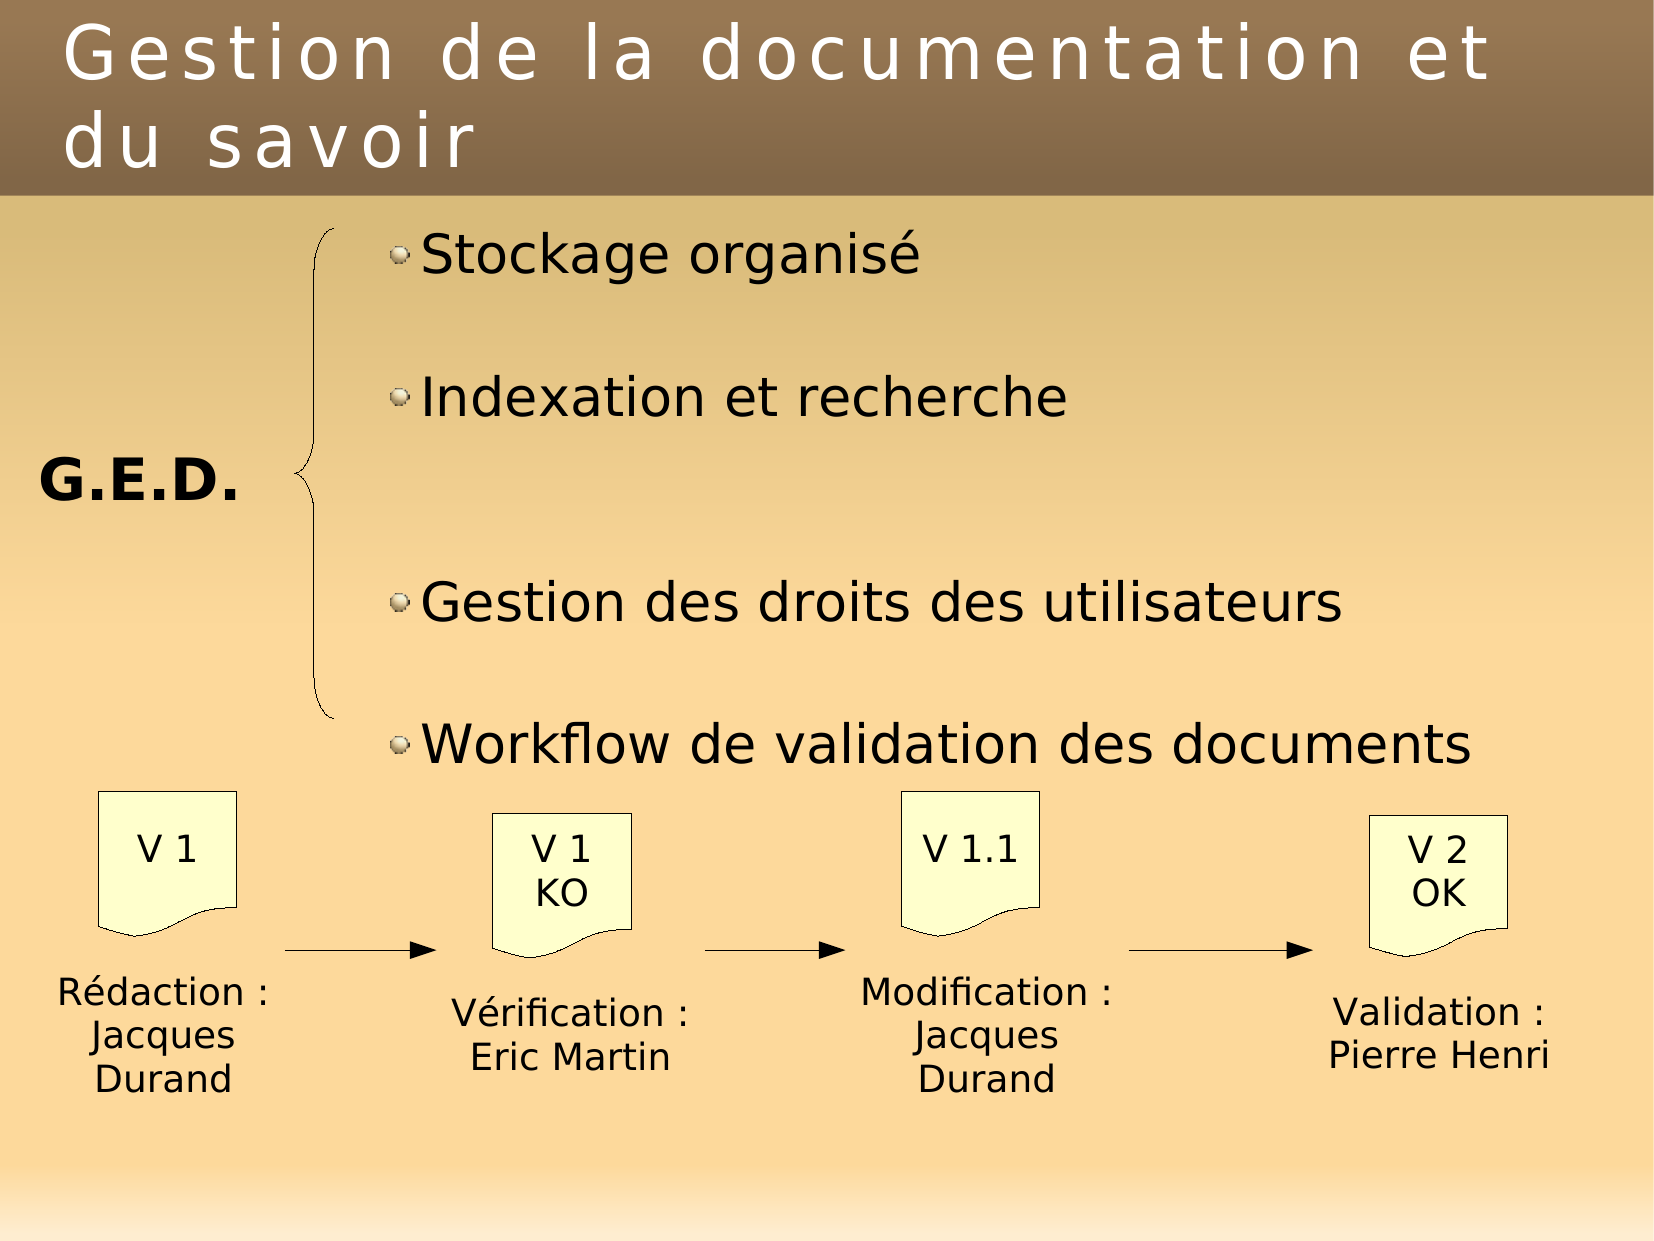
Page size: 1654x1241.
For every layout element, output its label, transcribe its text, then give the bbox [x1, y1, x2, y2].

text_box V 1 KO [492, 813, 632, 958]
text_box V 2 OK [1369, 815, 1508, 957]
title Gestion de la documentation et du savoir [62, 0, 1598, 234]
picture [0, 0, 1654, 1241]
text_box Gestion des droits des utilisateurs [375, 500, 1361, 597]
text_box Workflow de validation des documents [375, 642, 1490, 739]
text_box G.E.D. [24, 438, 277, 522]
text_box V 1 [98, 791, 237, 937]
text_box V 1.1 [901, 791, 1040, 937]
text_box Validation : Pierre Henri [1313, 982, 1566, 1085]
text_box Vérification : Eric Martin [436, 984, 705, 1087]
text_box Rédaction : Jacques Durand [42, 963, 285, 1109]
text_box Indexation et recherche [375, 358, 1086, 454]
text_box Modification : Jacques Durand [845, 963, 1129, 1109]
text_box Stockage organisé [375, 216, 939, 312]
